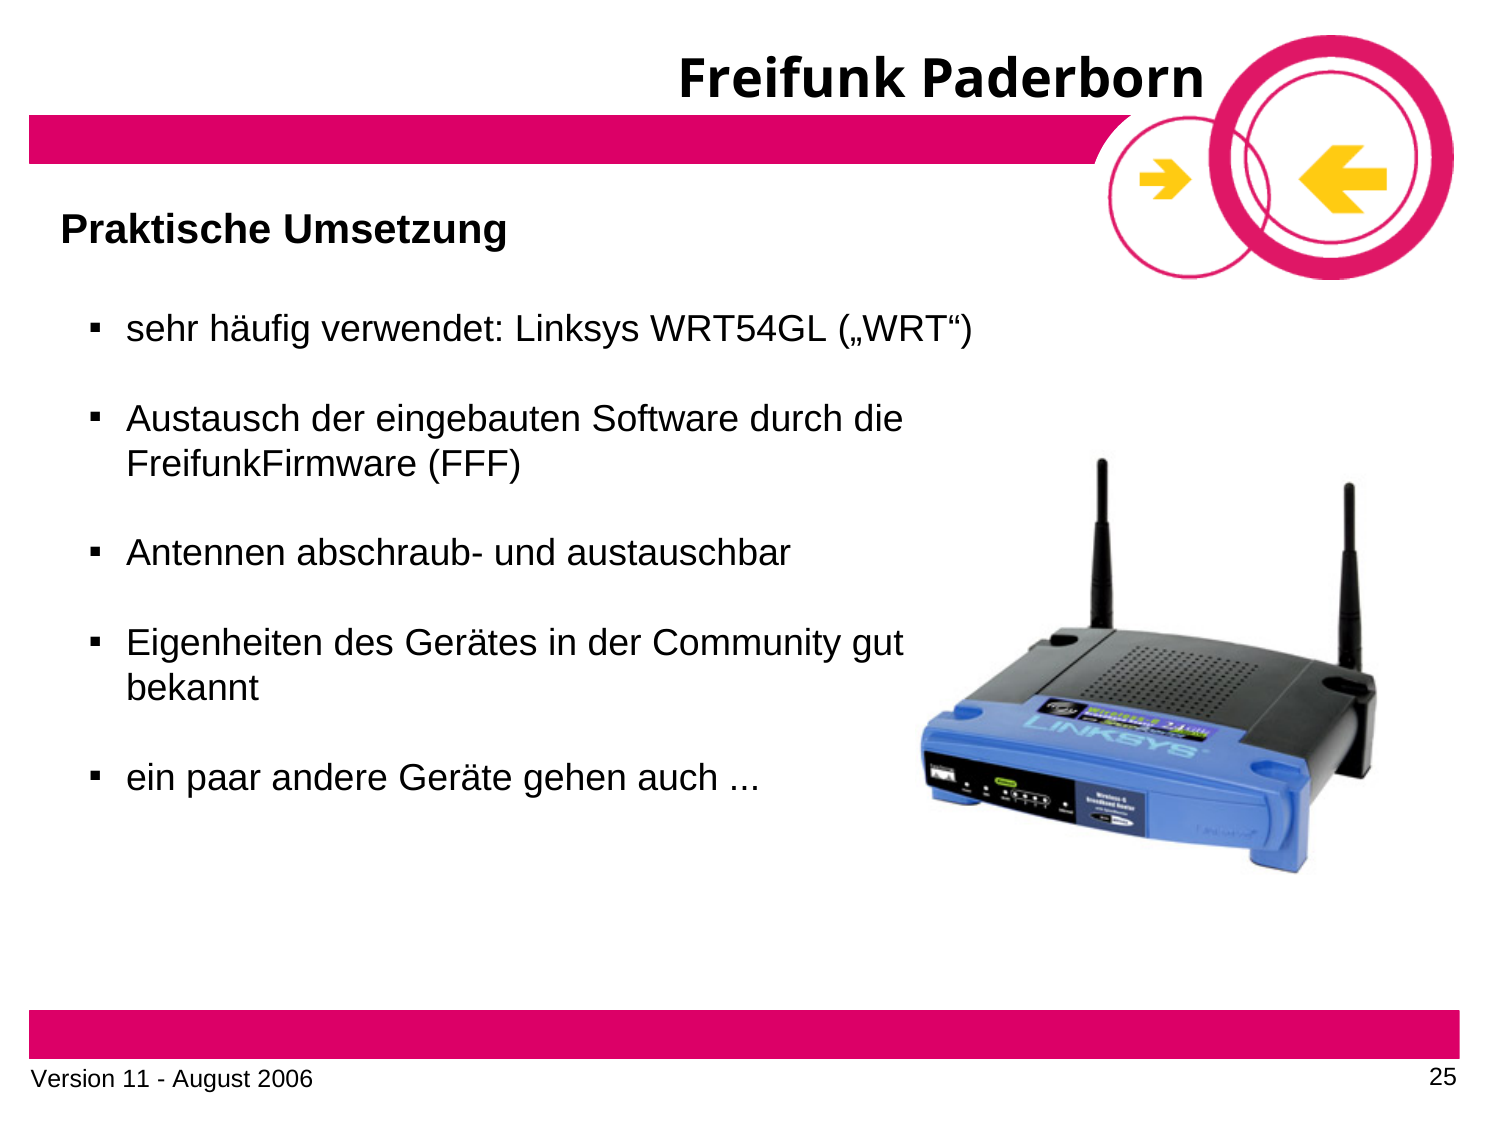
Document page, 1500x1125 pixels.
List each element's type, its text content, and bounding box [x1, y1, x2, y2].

picture [1107, 35, 1454, 280]
text_box sehr häufig verwendet: Linksys WRT54GL („WRT“) Austausch der eingebauten Software durch die FreifunkFirmware (FFF) Antennen abschraub- und austauschbar Eigenheiten des Gerätes in der Community gut bekannt ein paar andere Geräte gehen auch ... [55, 304, 1048, 803]
text_box Praktische Umsetzung [24, 202, 898, 249]
picture [915, 449, 1385, 878]
